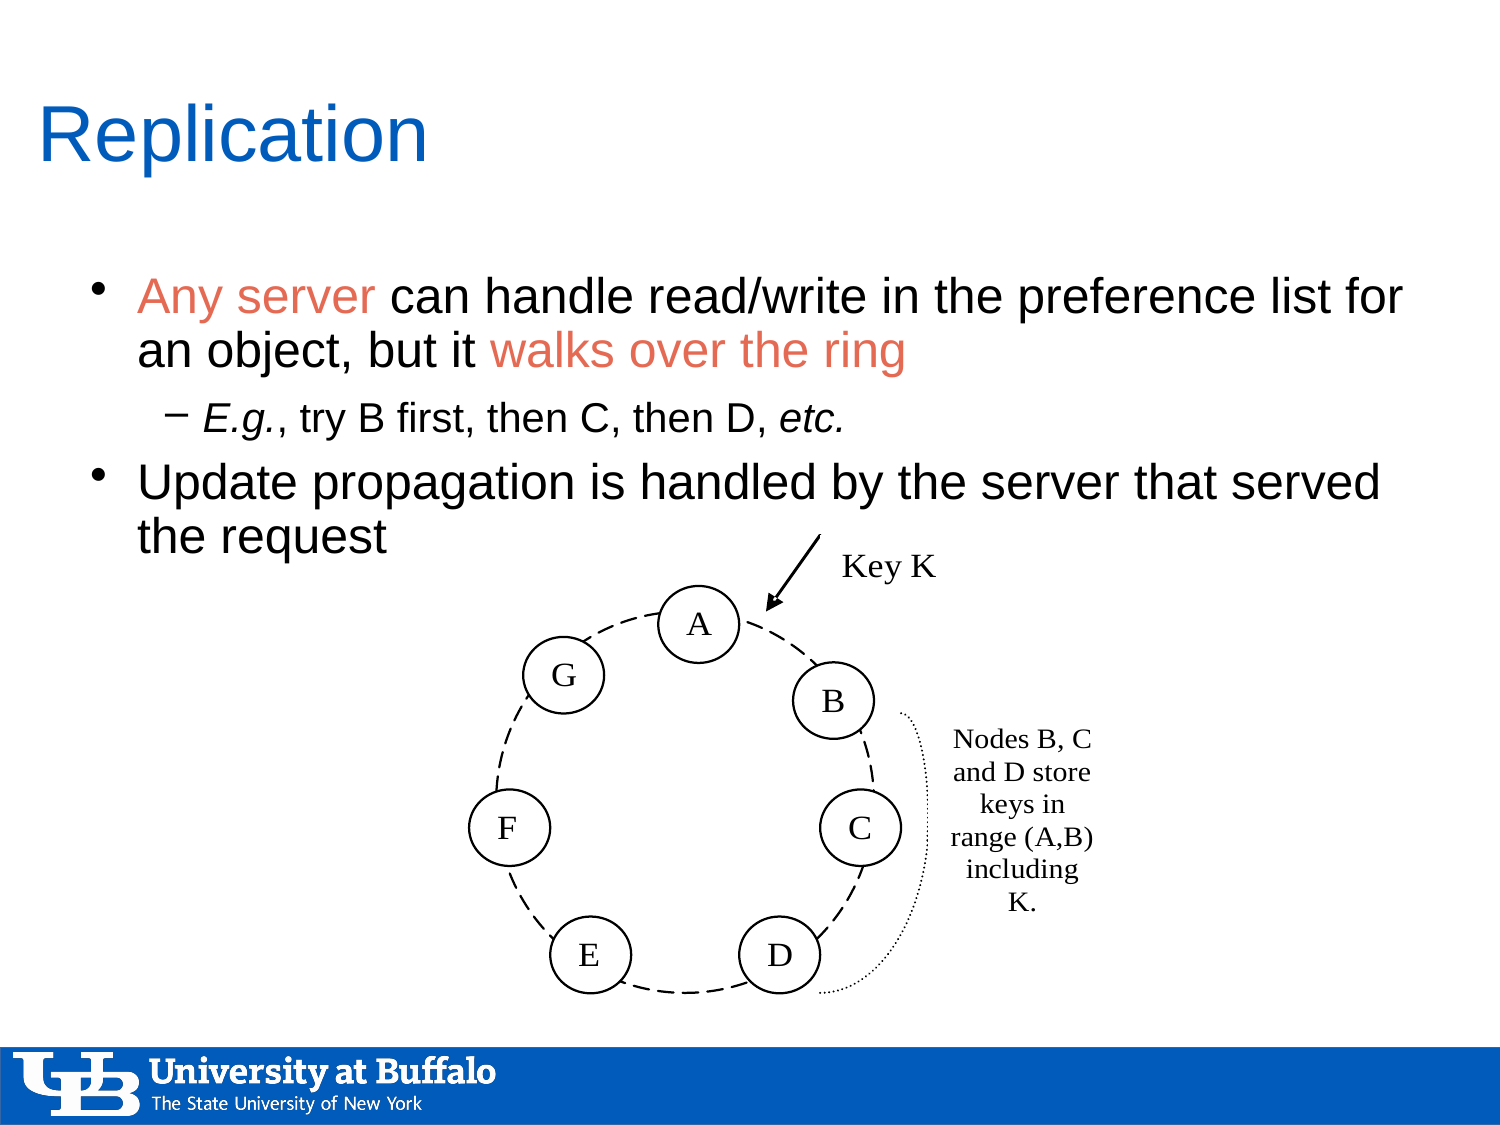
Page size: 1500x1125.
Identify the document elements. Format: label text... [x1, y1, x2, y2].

title Replication [37, 40, 1388, 228]
list Any server can handle read/write in the preference list for an object, but it walks over the ring E.g., try B first, then C, then D, etc. Update propagation is handled by the server that served the request [75, 263, 1425, 916]
picture [13, 1052, 496, 1116]
picture [450, 525, 1118, 1036]
